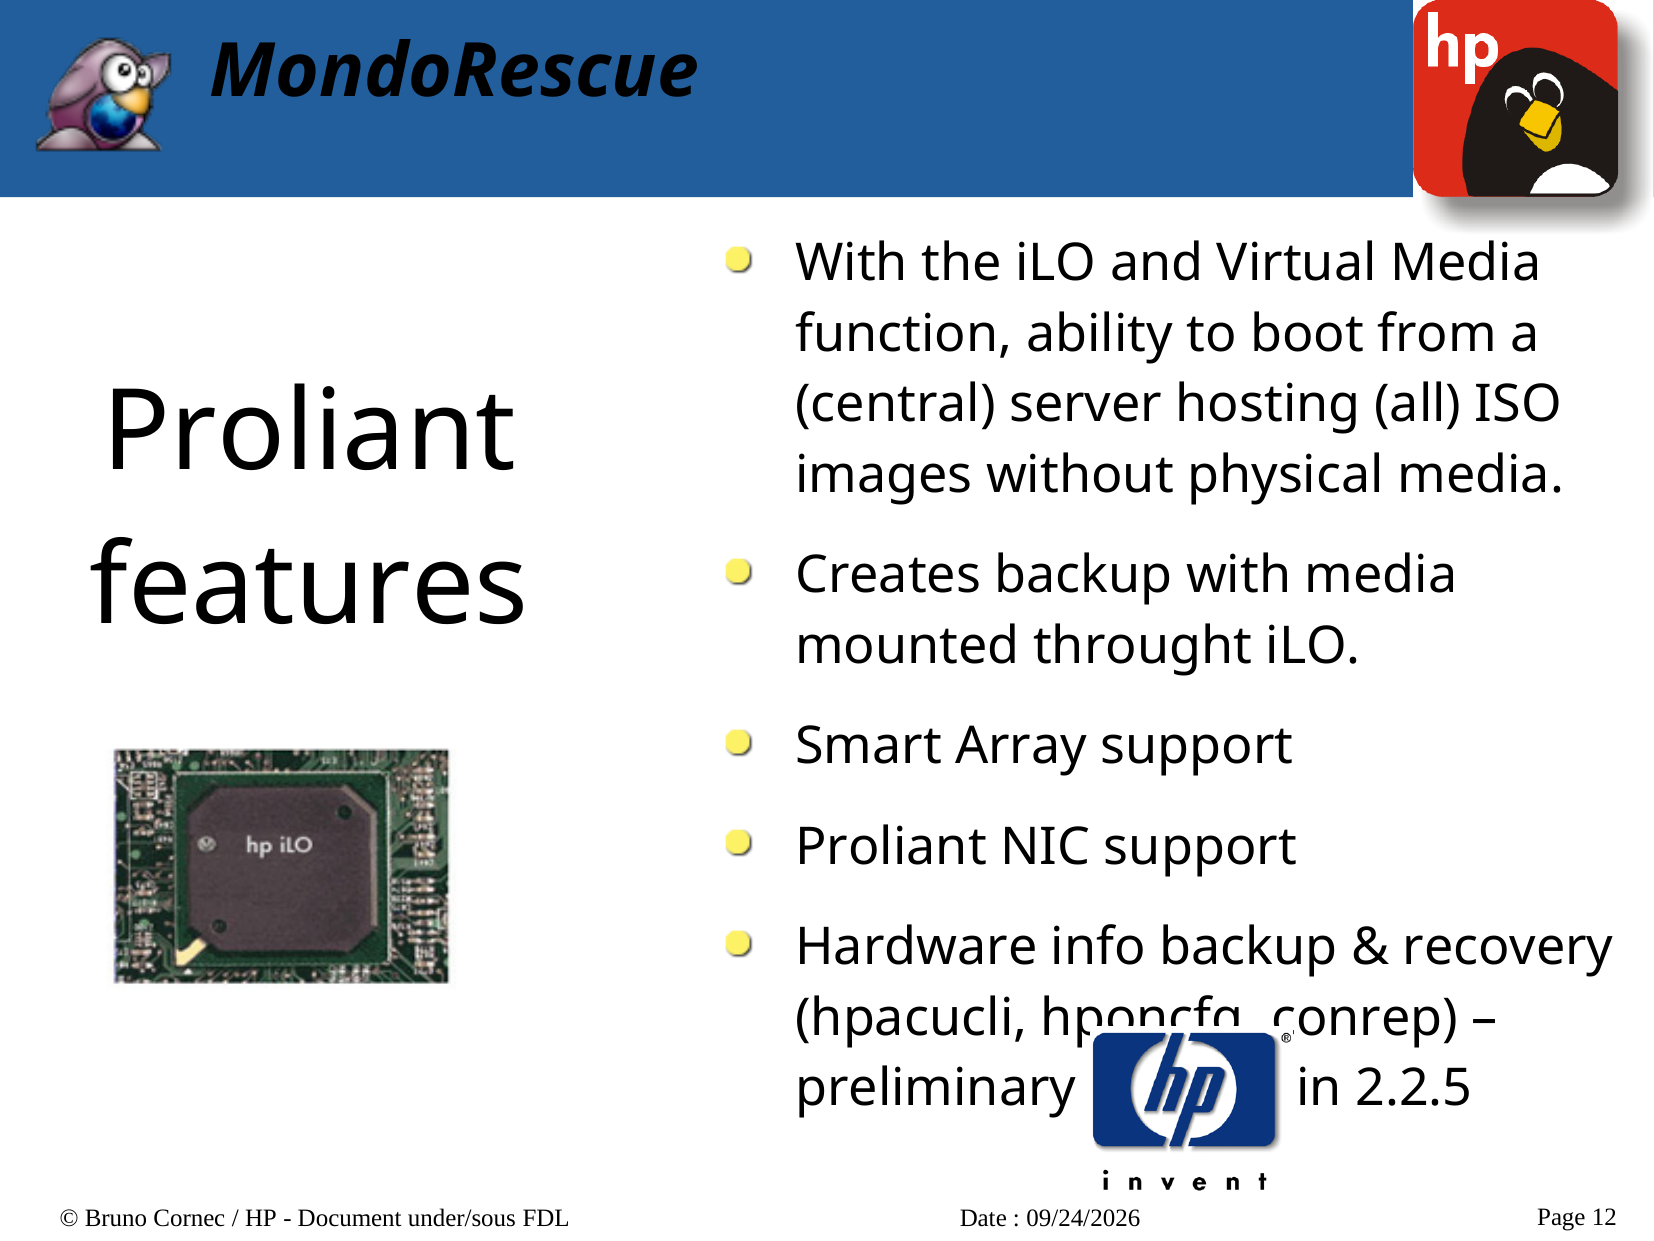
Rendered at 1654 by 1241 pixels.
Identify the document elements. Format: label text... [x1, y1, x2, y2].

picture [1090, 1026, 1293, 1192]
text_box Proliant features [89, 349, 586, 629]
list With the iLO and Virtual Media function, ability to boot from a (central) server hosting (all) ISO images without physical media. Creates backup with media mounted throught iLO. Smart Array support Proliant NIC support Hardware info backup & recovery (hpacucli, hponcfg, conrep) – preliminary support in 2.2.5 [712, 224, 1654, 1165]
picture [1413, 0, 1654, 224]
picture [0, 0, 211, 199]
picture [106, 689, 461, 1046]
